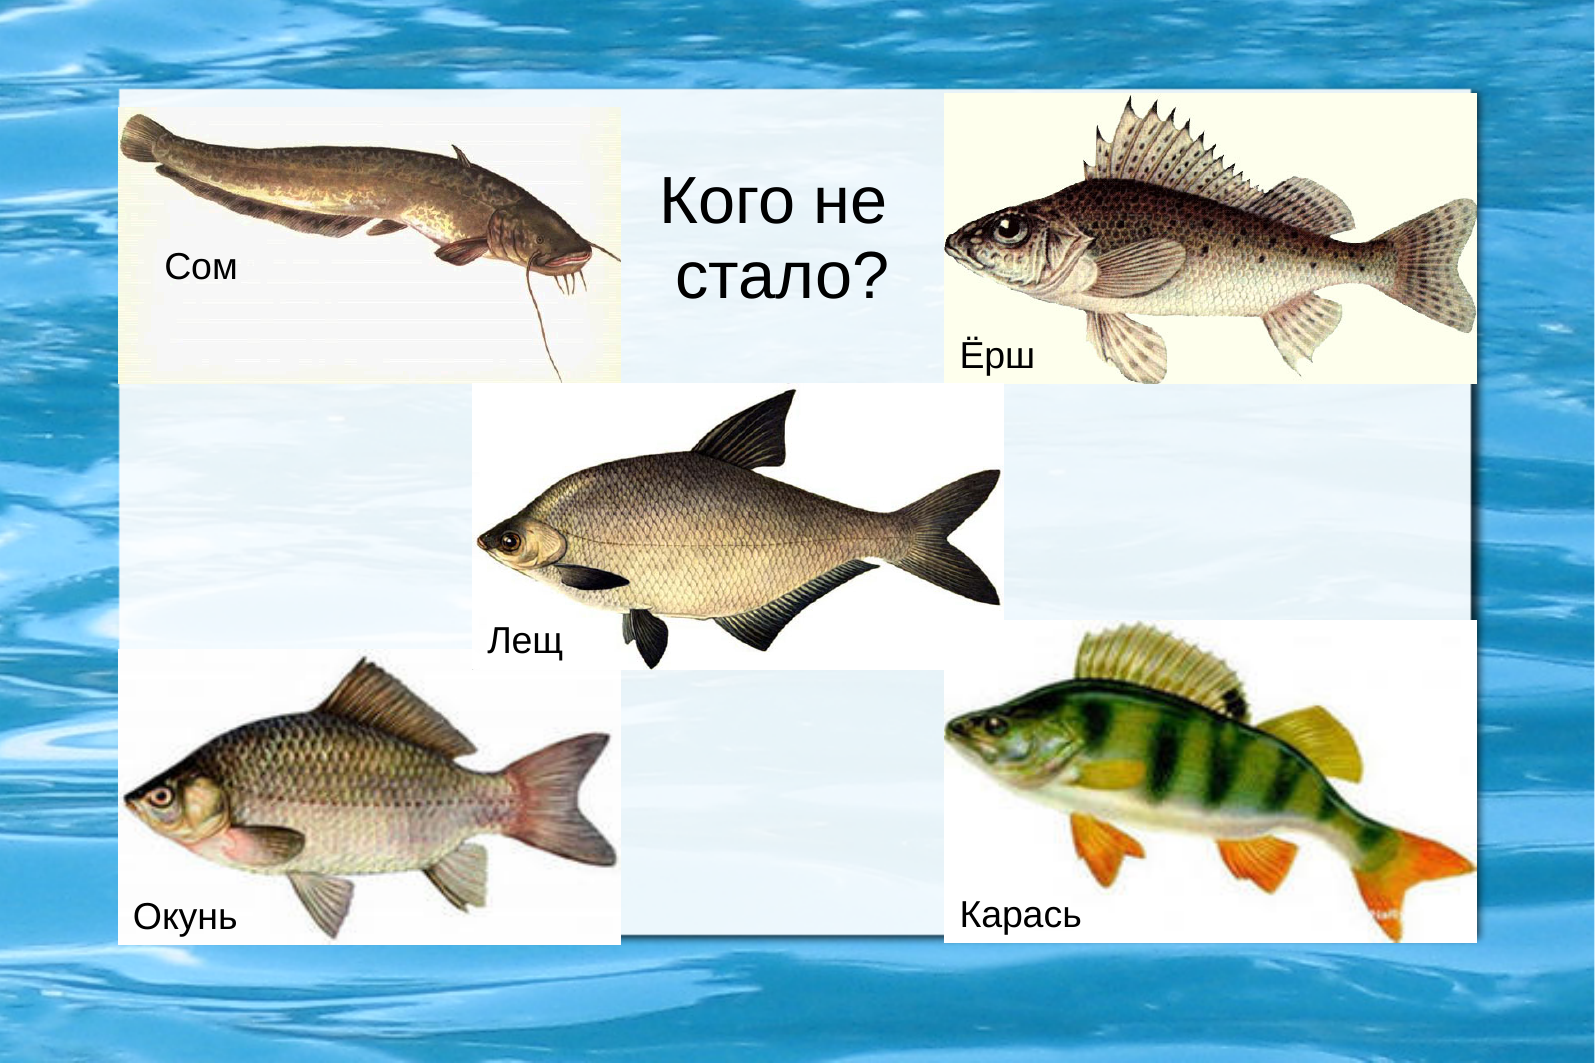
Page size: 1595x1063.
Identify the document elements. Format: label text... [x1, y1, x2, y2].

picture [0, 0, 1595, 1063]
subtitle Кого не стало? [620, 91, 945, 383]
